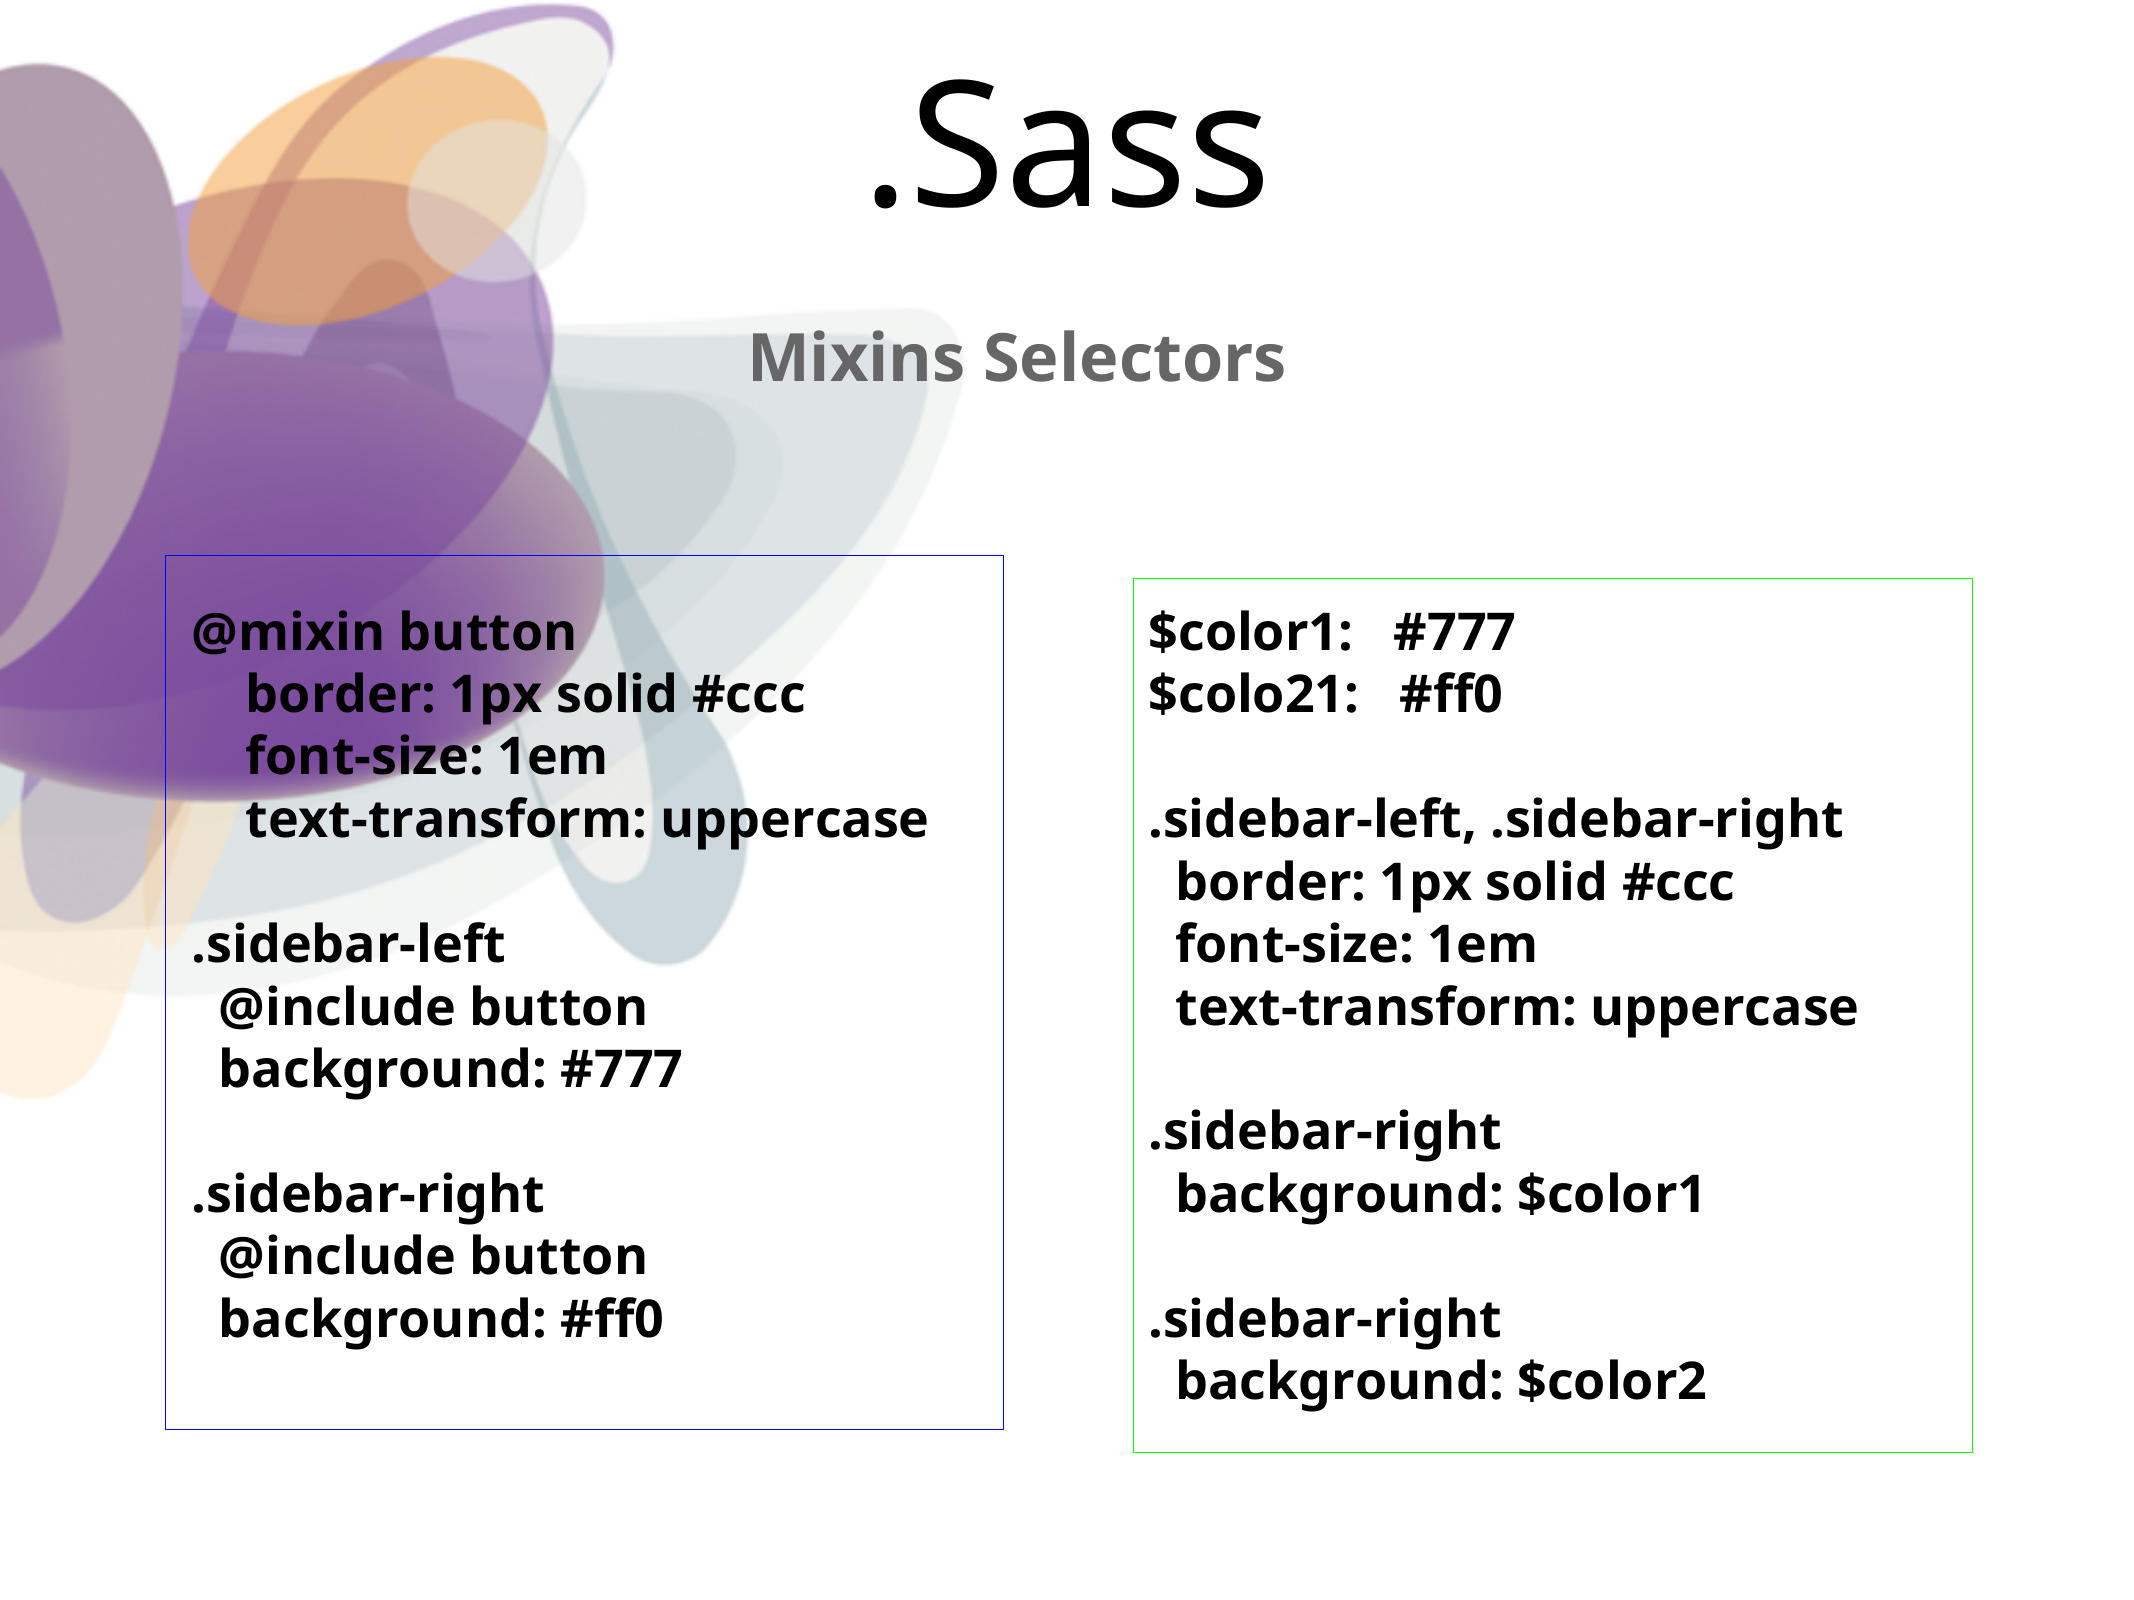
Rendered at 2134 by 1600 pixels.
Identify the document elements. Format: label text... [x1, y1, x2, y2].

text_box $color1: #777 $colo21: #ff0 .sidebar-left, .sidebar-right border: 1px solid #ccc font-size: 1em text-transform: uppercase .sidebar-right background: $color1 .sidebar-right background: $color2 [1134, 590, 1972, 1452]
text_box @mixin button border: 1px solid #ccc font-size: 1em text-transform: uppercase .sidebar-left @include button background: #777 .sidebar-right @include button background: #ff0 [177, 590, 1133, 1356]
text_box $color1: #777 $colo21: #ff0 .sidebar-left, .sidebar-right border: 1px solid #ccc font-size: 1em text-transform: uppercase .sidebar-right background: $color1 .sidebar-right background: $color2 [1133, 590, 2091, 1481]
text_box Mixins Selectors [732, 307, 1560, 402]
text_box .Sass [208, 41, 1926, 442]
picture [0, 0, 2134, 1600]
